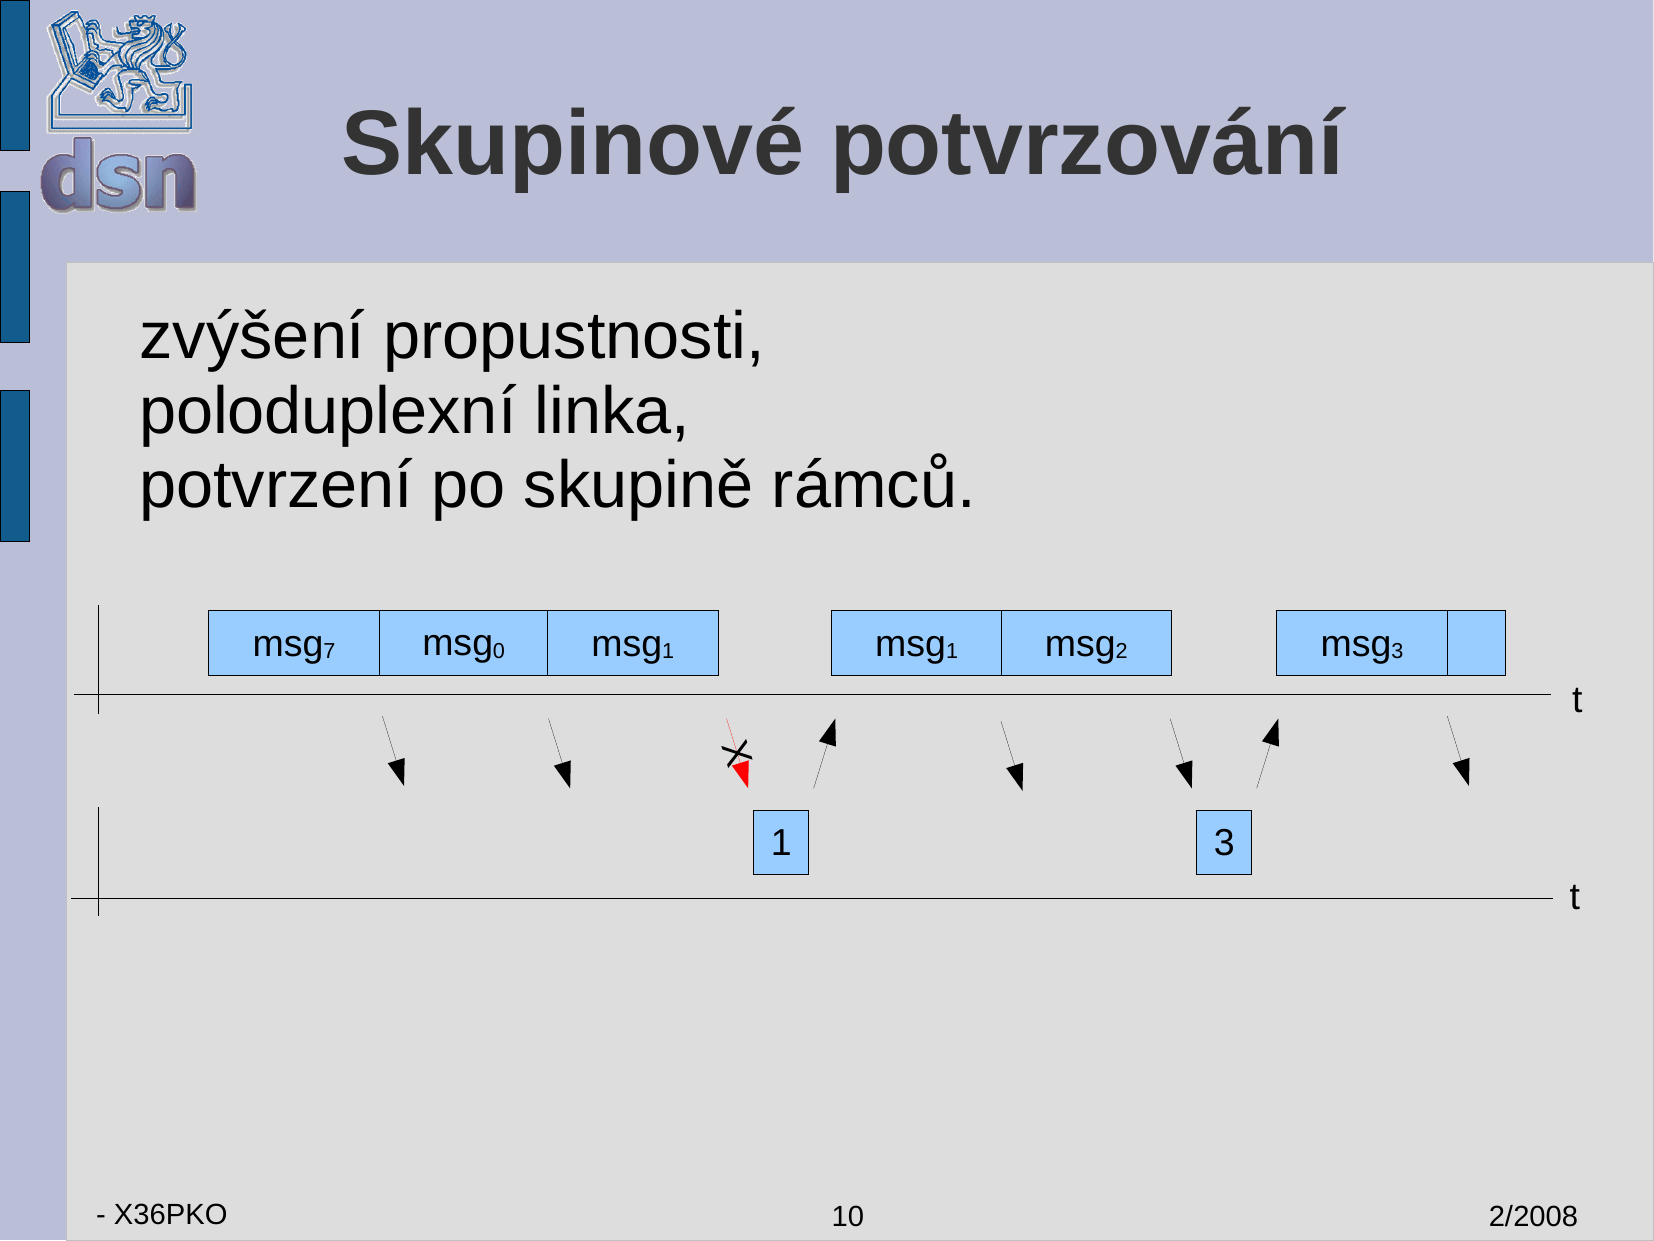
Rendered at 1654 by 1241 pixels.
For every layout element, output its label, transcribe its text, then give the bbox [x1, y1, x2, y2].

title Skupinové potvrzování [210, 46, 1478, 239]
text_box msg7 [208, 610, 380, 676]
text_box msg1 [831, 610, 1002, 676]
text_box msg0 [380, 610, 547, 676]
list zvýšení propustnosti, poloduplexní linka, potvrzení po skupině rámců. [121, 297, 1534, 523]
picture [10, 10, 223, 230]
text_box msg2 [1002, 610, 1172, 676]
text_box [1447, 610, 1506, 676]
text_box t [1554, 867, 1596, 925]
text_box t [1557, 670, 1598, 728]
text_box msg1 [547, 610, 719, 676]
text_box 3 [1196, 810, 1252, 875]
text_box msg3 [1276, 610, 1447, 676]
text_box 1 [753, 810, 809, 875]
